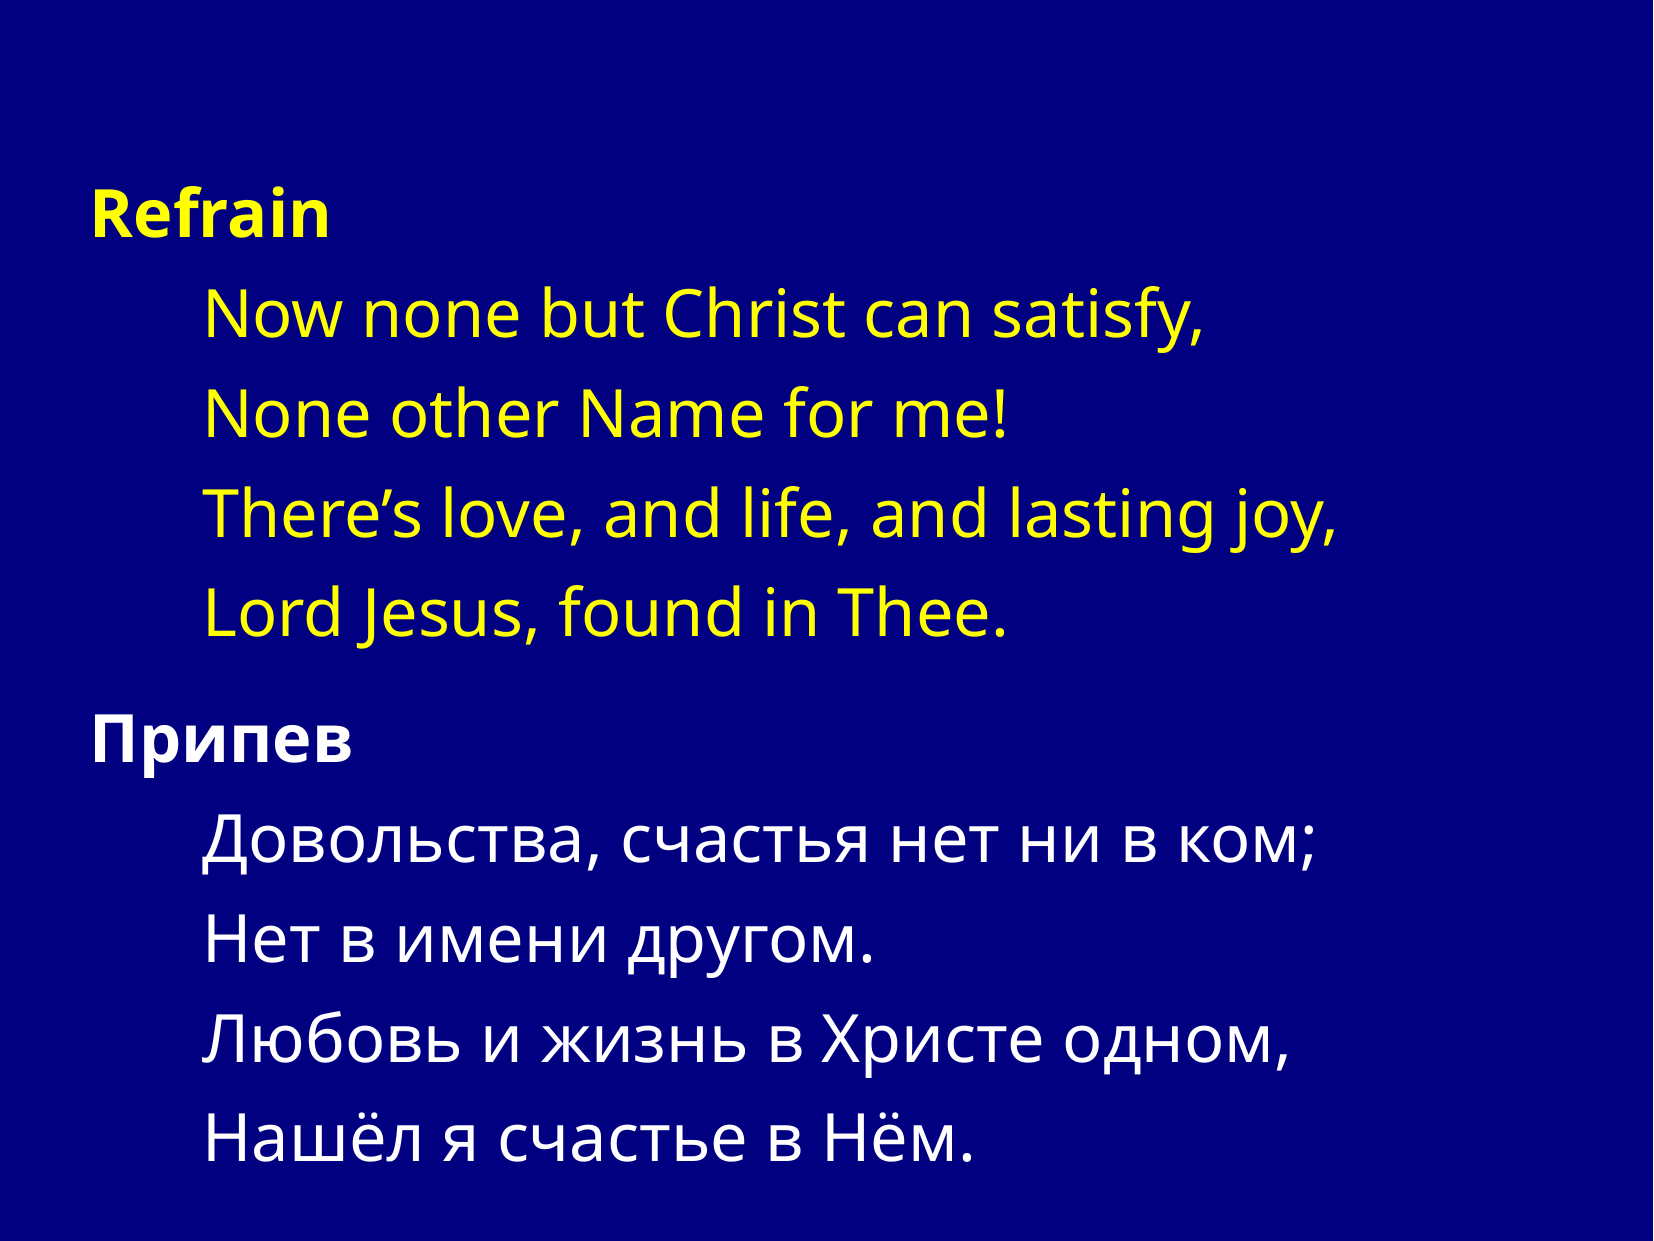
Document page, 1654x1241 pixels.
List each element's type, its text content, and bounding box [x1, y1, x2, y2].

text_box Refrain Now none but Christ can satisfy, None other Name for me! There’s love, and life, and lasting joy, Lord Jesus, found in Thee. [75, 150, 1576, 638]
text_box Припев Довольства, счастья нет ни в ком; Нет в имени другом. Любовь и жизнь в Христе одном, Нашёл я счастье в Нём. [75, 675, 1576, 1163]
